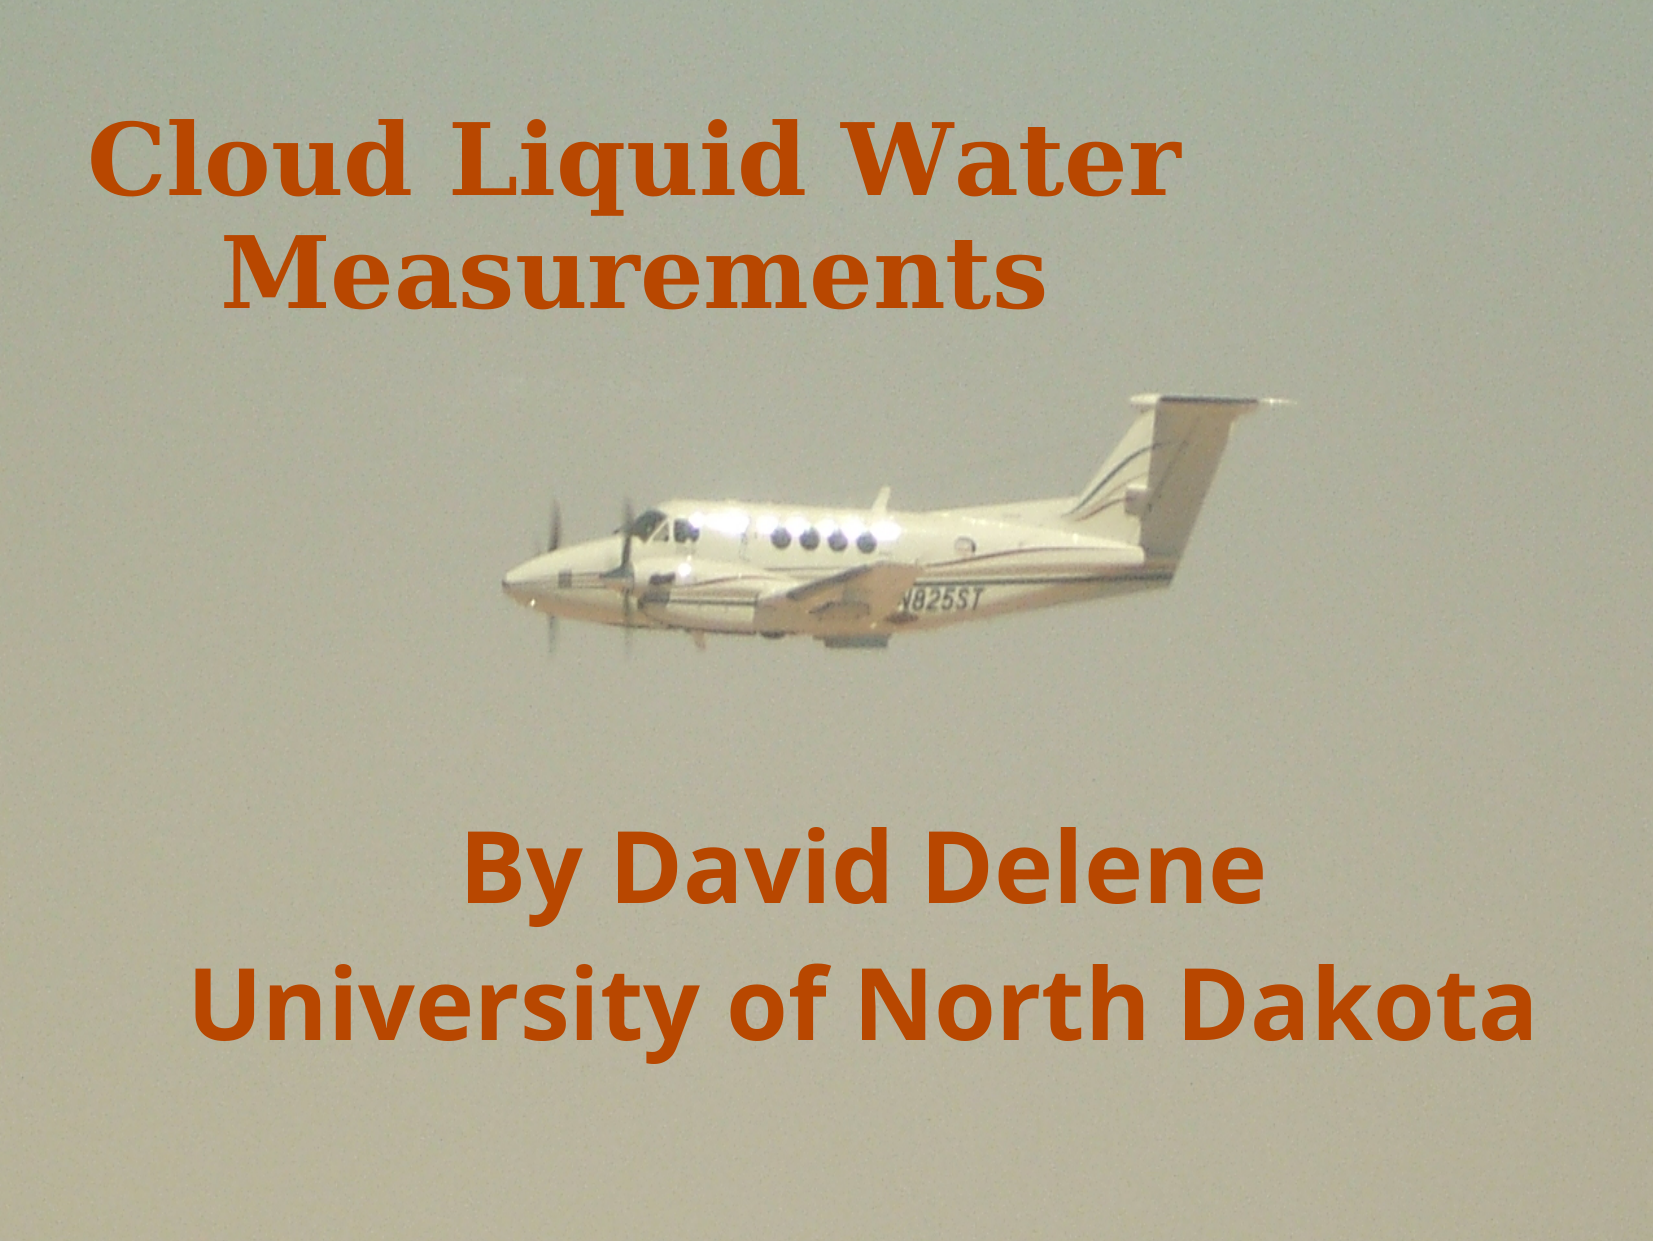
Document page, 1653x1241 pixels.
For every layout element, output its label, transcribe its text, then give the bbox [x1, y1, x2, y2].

text_box By David Delene University of North Dakota [74, 789, 1653, 1047]
text_box Cloud Liquid Water Measurements [67, 105, 1203, 331]
picture [0, 0, 1653, 1241]
